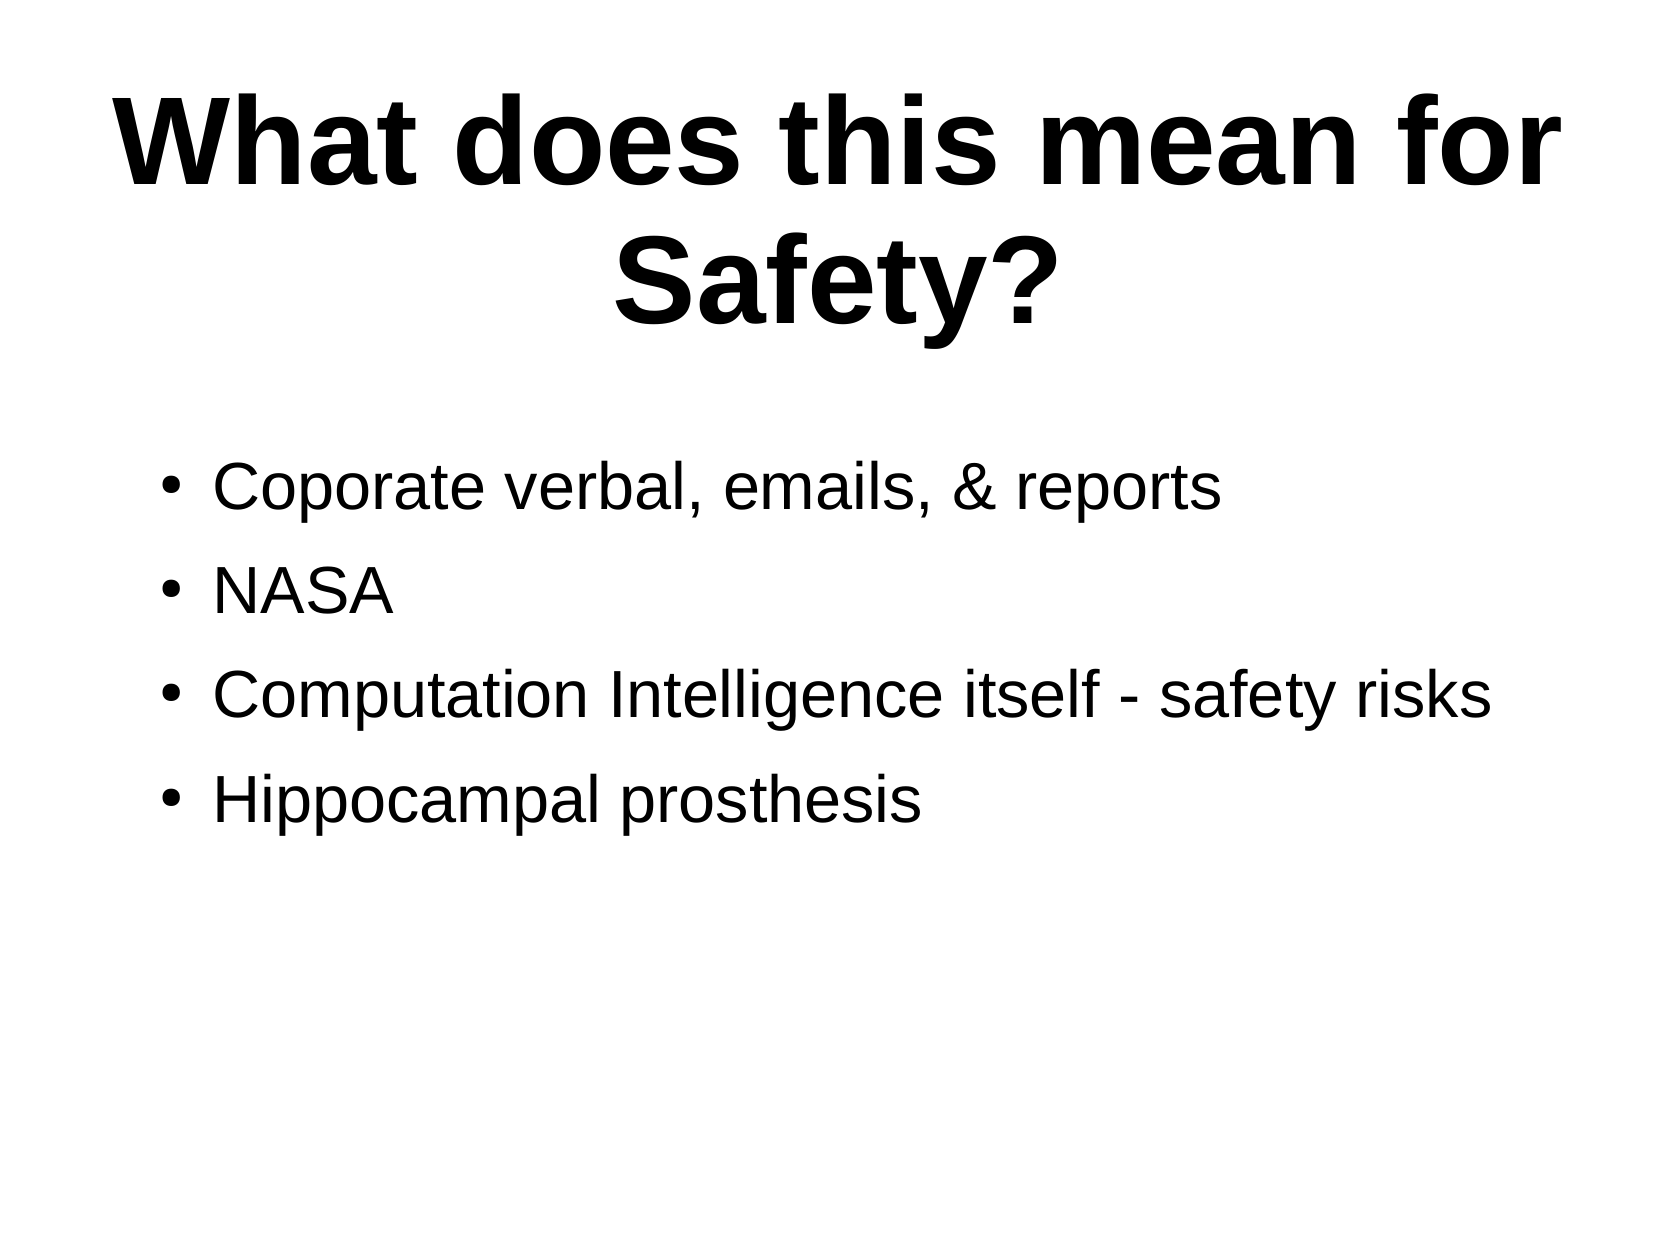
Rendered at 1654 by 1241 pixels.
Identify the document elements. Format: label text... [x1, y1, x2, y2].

list Coporate verbal, emails, & reports NASA Computation Intelligence itself - safety risks Hippocampal prosthesis [141, 448, 1509, 949]
title What does this mean for Safety? [94, 70, 1583, 351]
